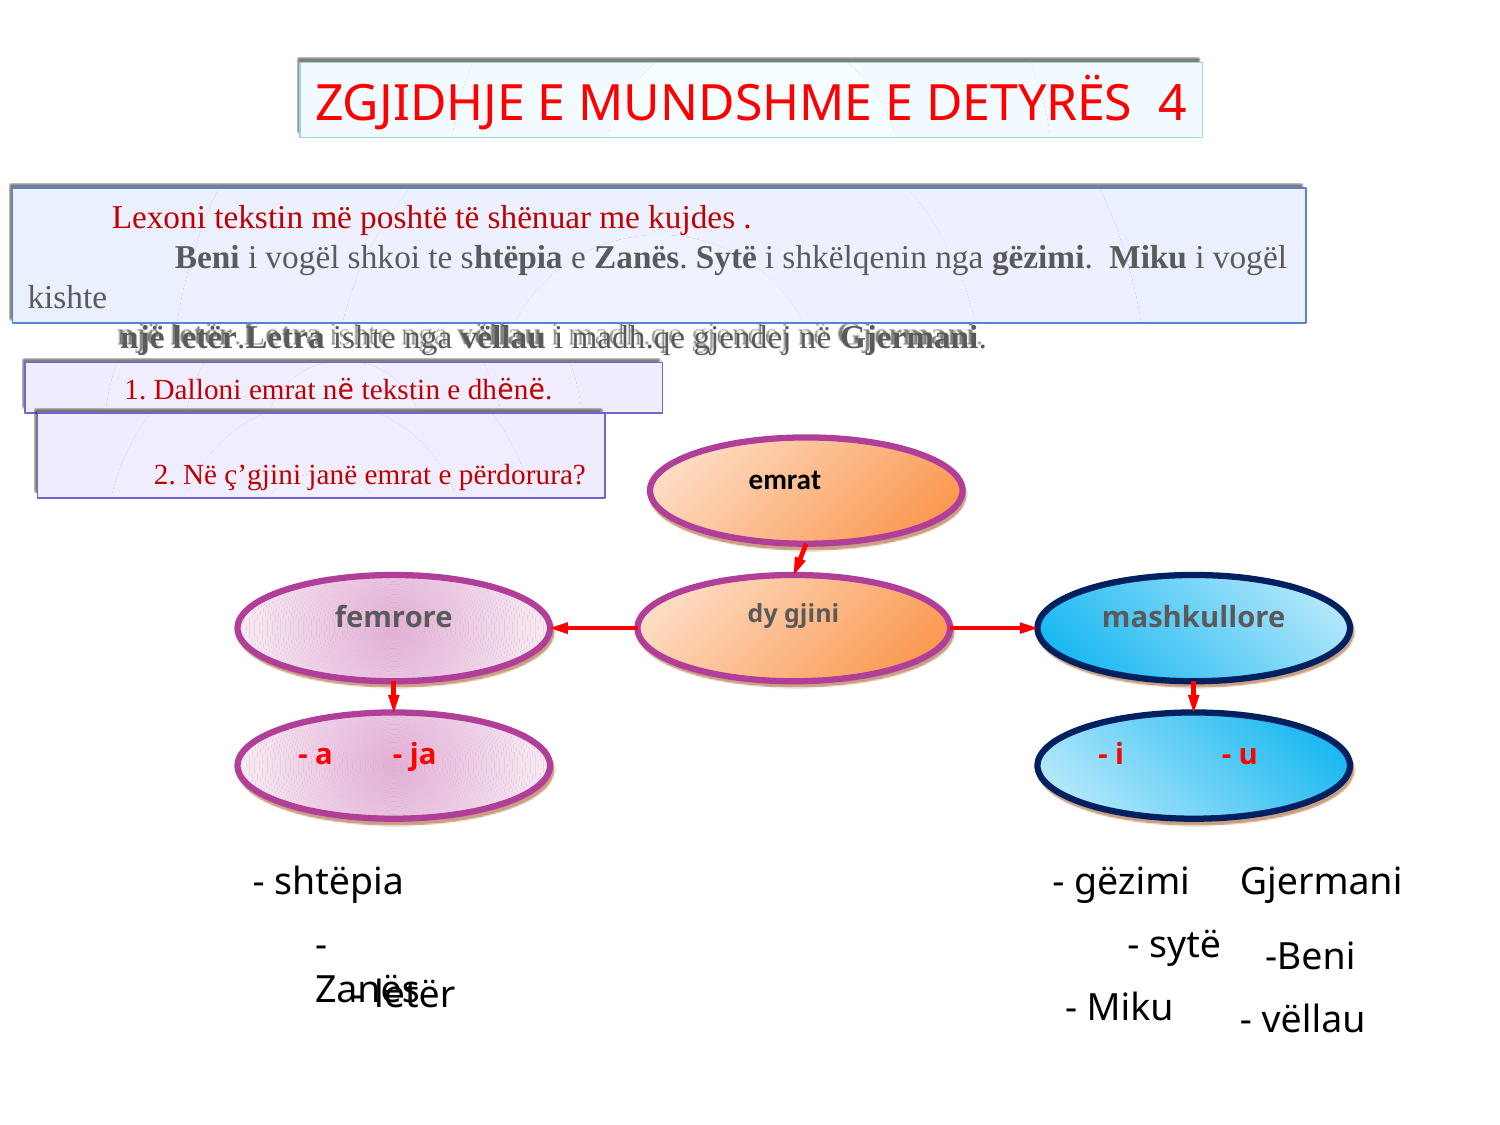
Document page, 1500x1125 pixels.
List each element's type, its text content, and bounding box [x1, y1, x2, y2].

text_box - sytë [1112, 912, 1233, 974]
text_box - a - ja [237, 712, 551, 819]
text_box Lexoni tekstin më poshtë të shënuar me kujdes . Beni i vogël shkoi te shtëpia e Zanës. Sytë i shkëlqenin nga gëzimi. Miku i vogël kishte një letër.Letra ishte nga vëllau i madh.qe gjendej në Gjermani. [12, 188, 1306, 323]
text_box ZGJIDHJE E MUNDSHME E DETYRËS 4 [300, 62, 1203, 138]
text_box dy gjini [637, 574, 950, 682]
text_box mashkullore [1037, 574, 1351, 682]
text_box -Beni [1250, 924, 1368, 986]
text_box - i - u [1037, 712, 1351, 819]
text_box femrore [237, 574, 550, 682]
text_box - shtëpia [237, 849, 412, 911]
text_box emrat [650, 437, 963, 544]
text_box - Zanës [300, 912, 453, 974]
text_box - gëzimi [1037, 849, 1204, 911]
text_box Gjermani [1224, 849, 1412, 911]
text_box - Miku [1050, 975, 1194, 1036]
text_box - letër [337, 962, 465, 1024]
text_box - vëllau [1224, 987, 1381, 1049]
text_box 2. Në ç’gjini janë emrat e përdorura? [38, 413, 605, 498]
text_box 1. Dalloni emrat në tekstin e dhënë. [25, 363, 662, 413]
